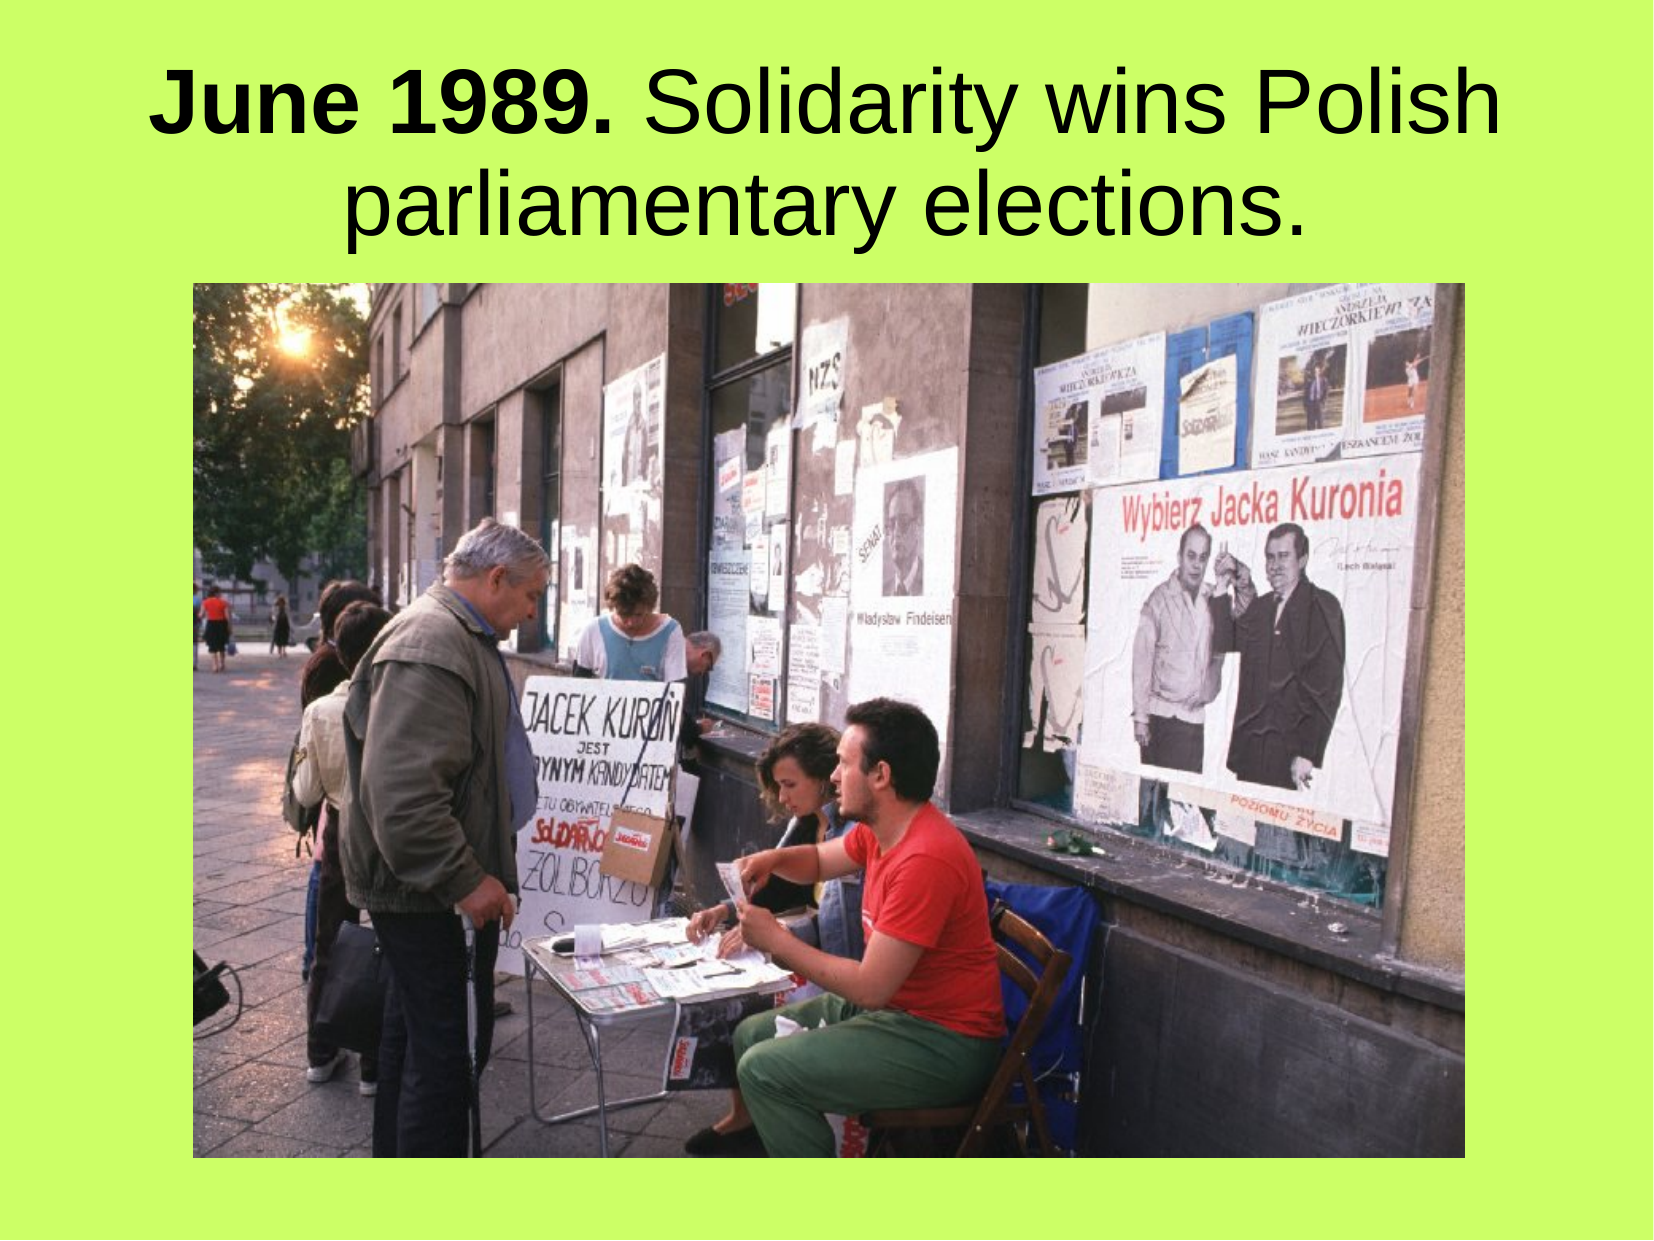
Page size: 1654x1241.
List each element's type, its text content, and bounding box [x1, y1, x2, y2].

picture [193, 283, 1465, 1158]
title June 1989. Solidarity wins Polish parliamentary elections. [82, 49, 1571, 257]
